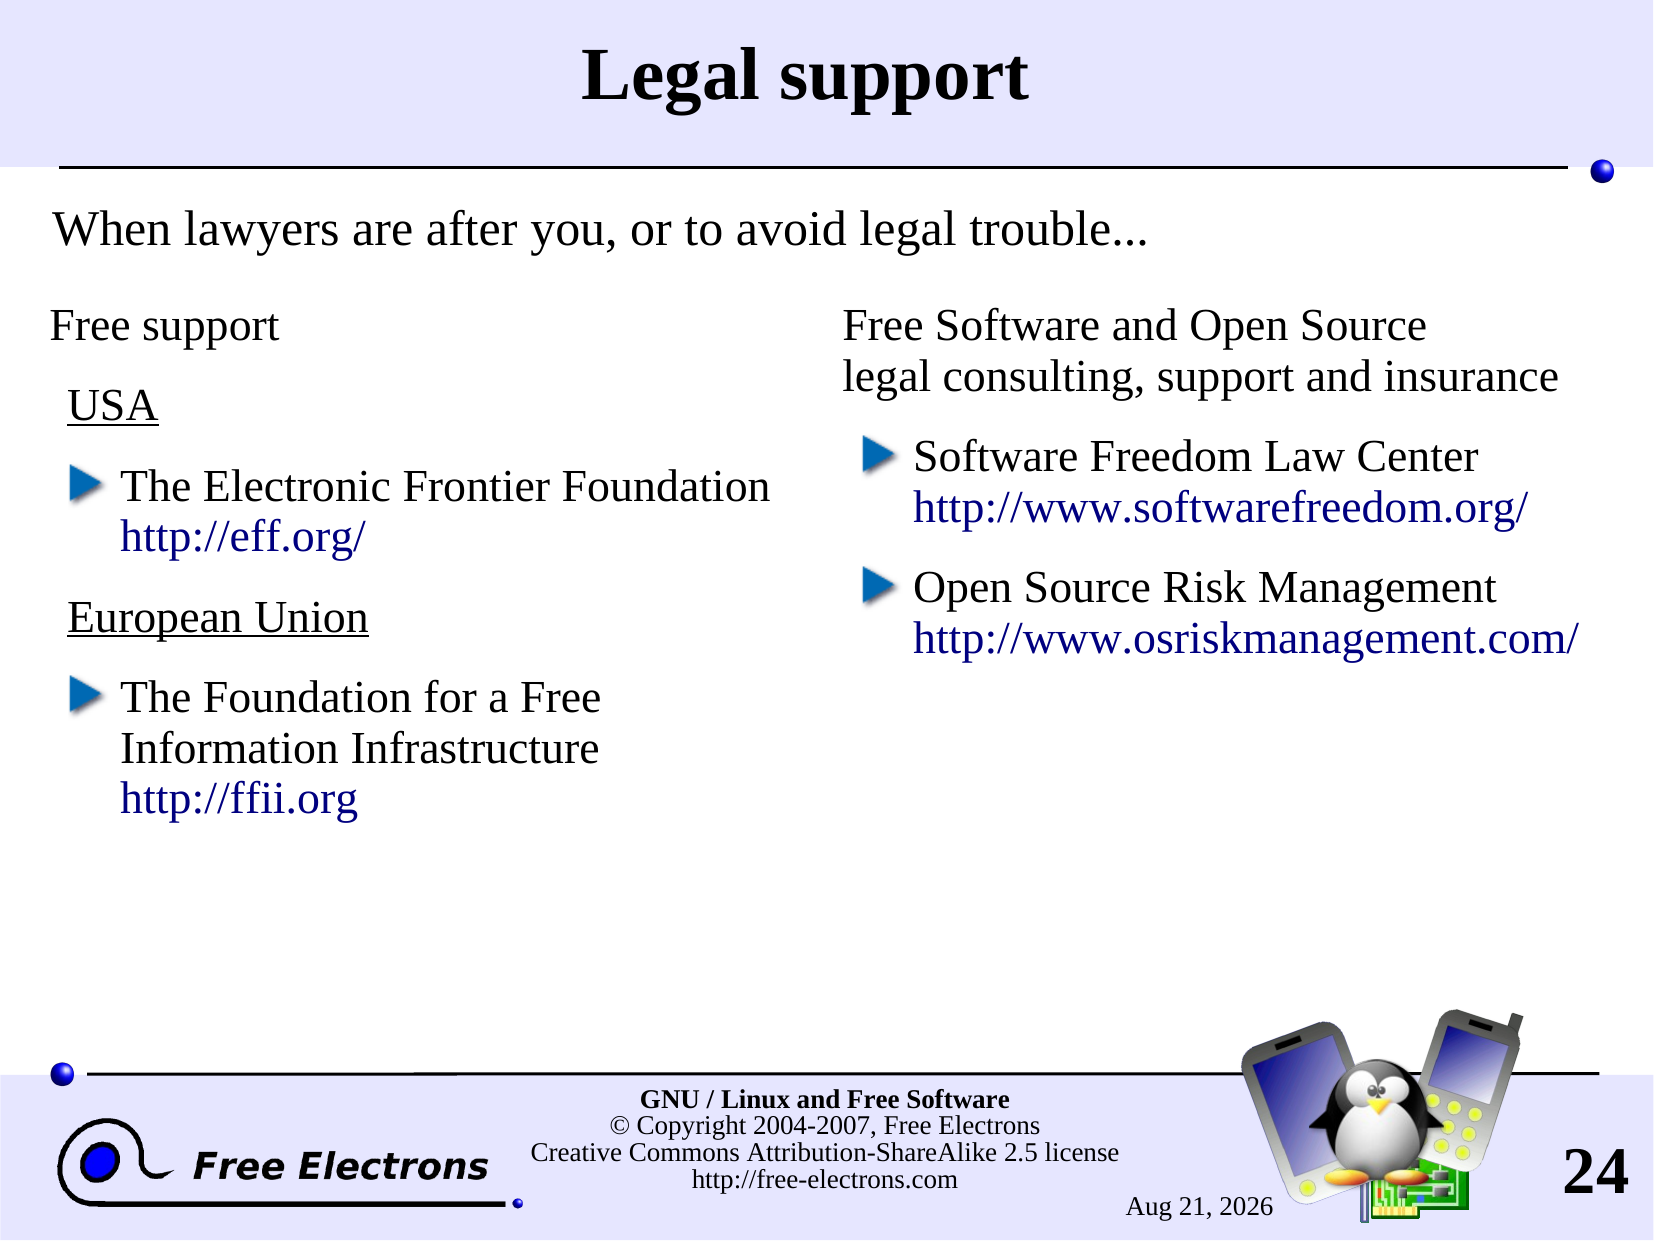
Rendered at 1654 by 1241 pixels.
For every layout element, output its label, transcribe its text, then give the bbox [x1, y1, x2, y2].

list Free support USA The Electronic Frontier Foundation http://eff.org/ European Union The Foundation for a Free Information Infrastructure http://ffii.org [49, 299, 825, 1010]
title Legal support [60, 25, 1551, 124]
picture [1225, 1010, 1538, 1241]
picture [50, 1107, 527, 1216]
list Free Software and Open Source legal consulting, support and insurance Software Freedom Law Center http://www.softwarefreedom.org/ Open Source Risk Management http://www.osriskmanagement.com/ [842, 299, 1613, 1010]
list When lawyers are after you, or to avoid legal trouble... [52, 201, 1476, 277]
